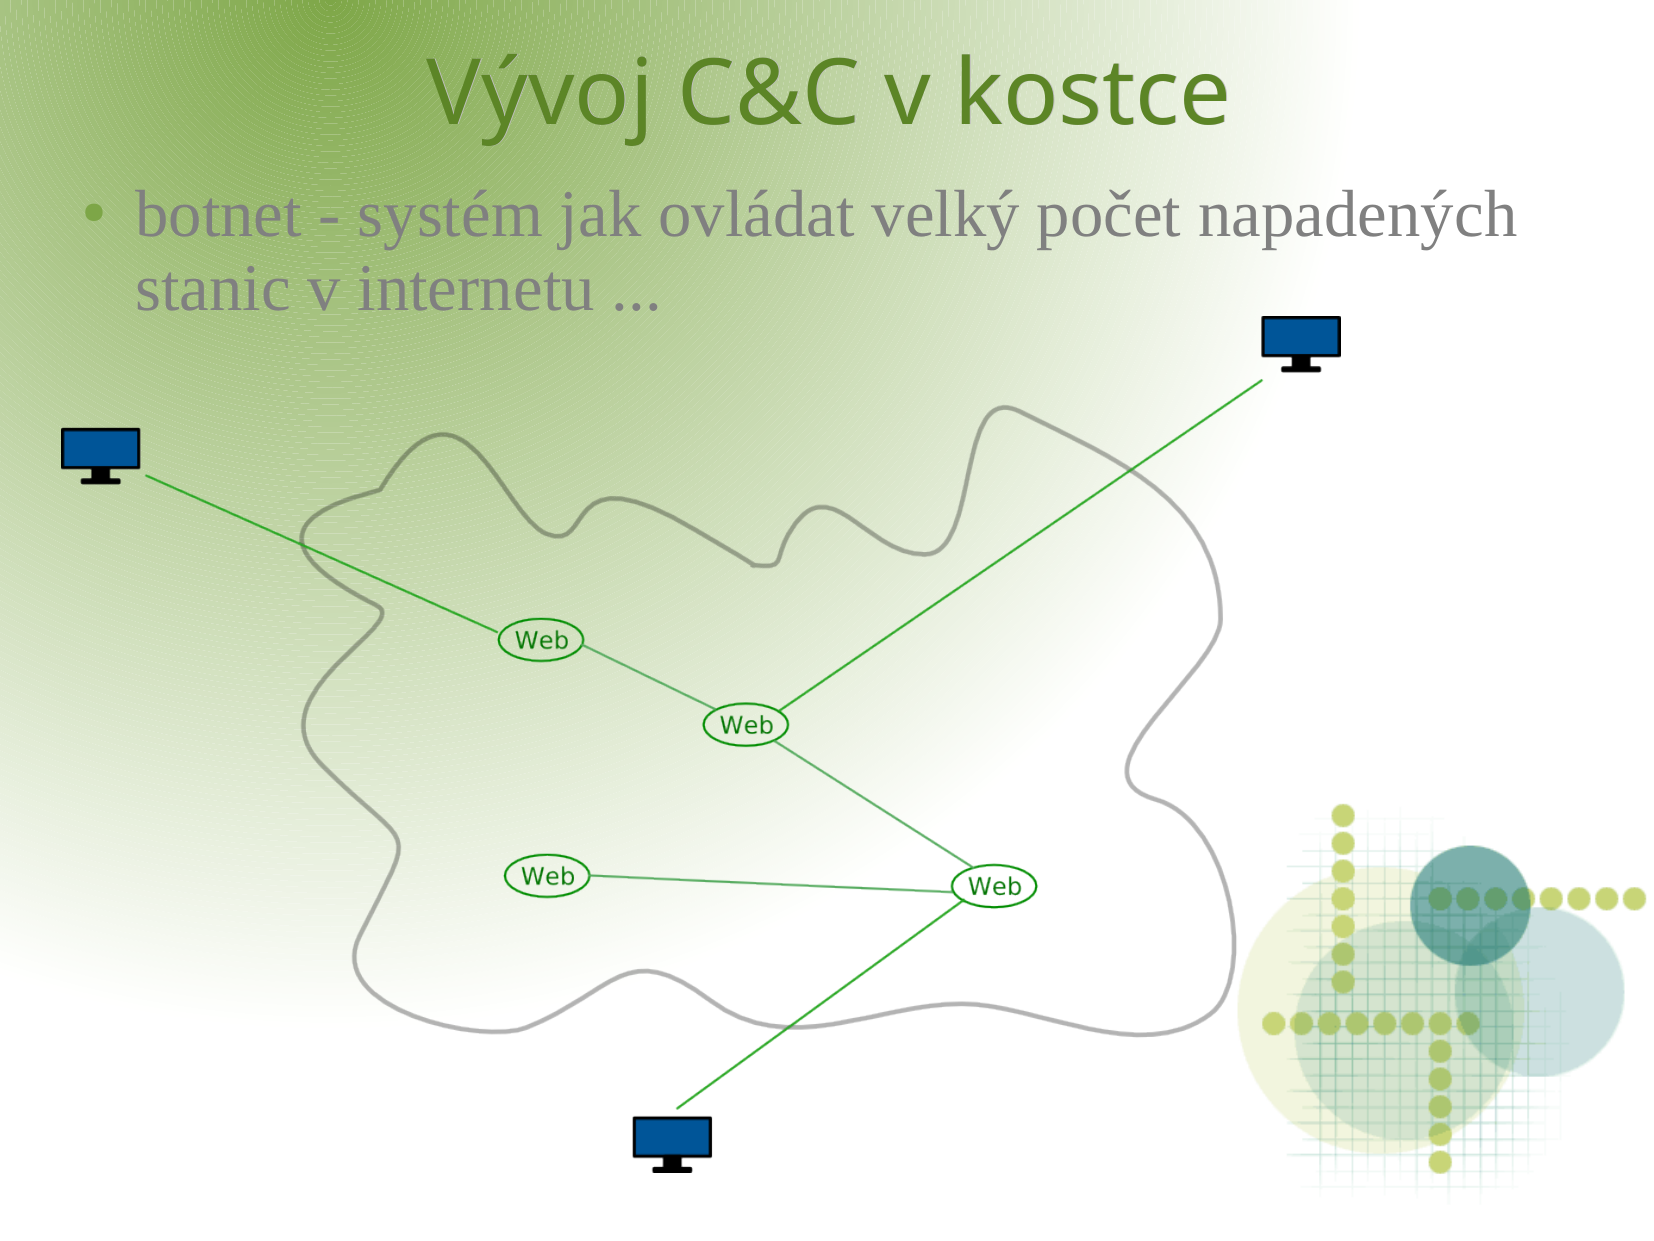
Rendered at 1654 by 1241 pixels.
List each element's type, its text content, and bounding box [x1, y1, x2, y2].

title Vývoj C&C v kostce [123, 29, 1536, 148]
picture [61, 316, 1341, 1173]
picture [1224, 792, 1654, 1211]
list botnet - systém jak ovládat velký počet napadených stanic v internetu ... [64, 177, 1595, 1182]
